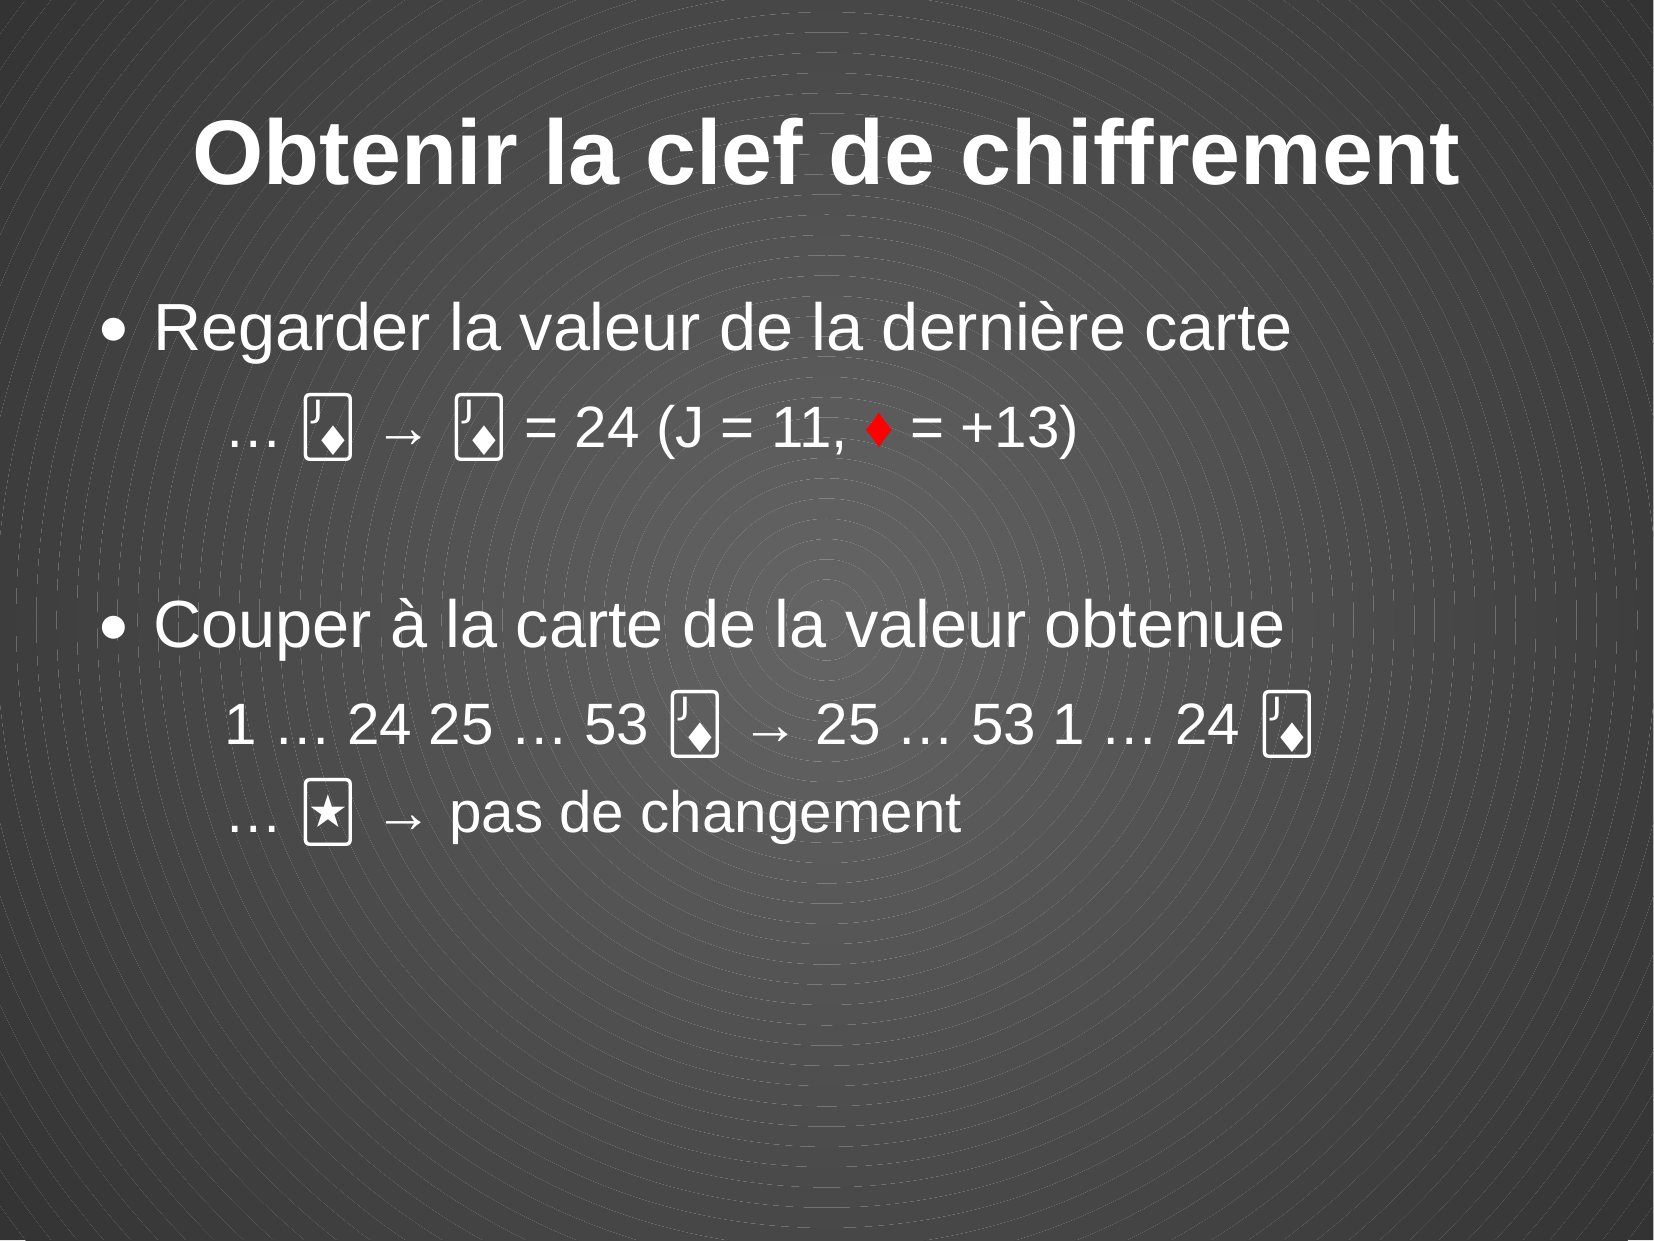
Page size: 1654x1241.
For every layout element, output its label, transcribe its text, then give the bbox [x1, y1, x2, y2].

list Regarder la valeur de la dernière carte … 🃋 → 🃋 = 24 (J = 11, ♦ = +13) Couper à la carte de la valeur obtenue 1 … 24 25 … 53 🃋 → 25 … 53 1 … 24 🃋 … 🃏 → pas de changement [82, 290, 1571, 1010]
title Obtenir la clef de chiffrement [82, 49, 1571, 257]
